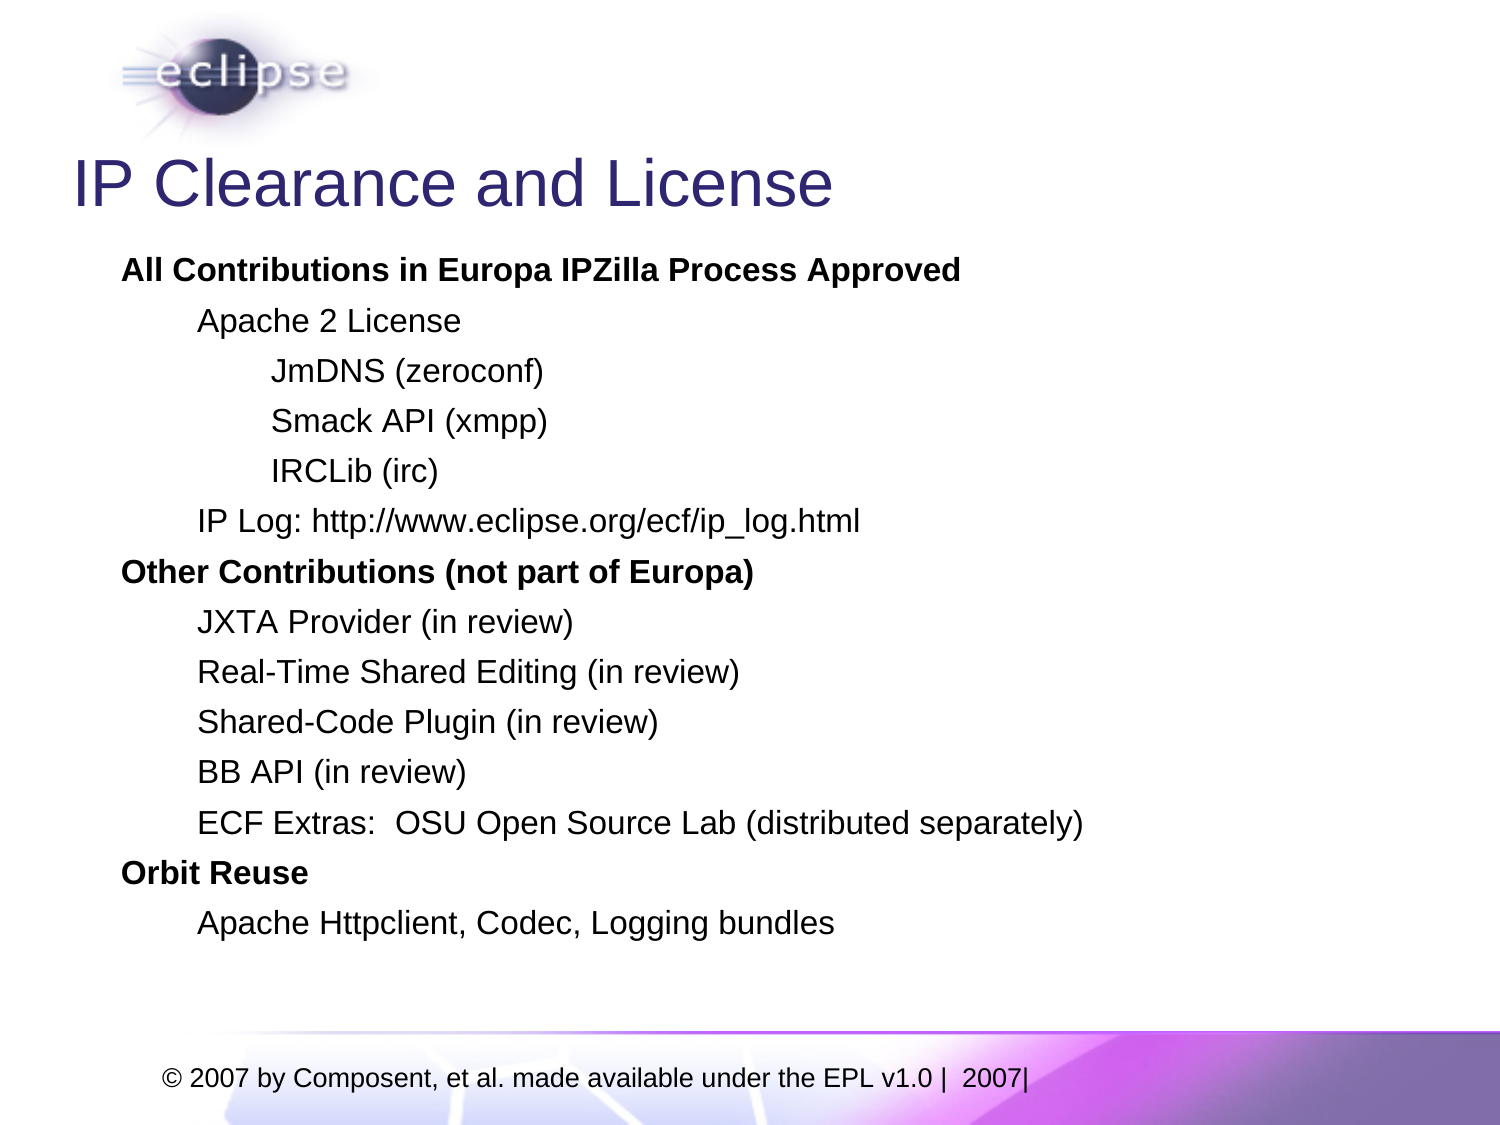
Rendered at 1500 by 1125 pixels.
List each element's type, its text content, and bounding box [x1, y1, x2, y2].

picture [87, 12, 389, 147]
title IP Clearance and License [72, 150, 1426, 226]
picture [92, 1031, 1500, 1125]
list All Contributions in Europa IPZilla Process Approved Apache 2 License JmDNS (zeroconf) Smack API (xmpp) IRCLib (irc) IP Log: http://www.eclipse.org/ecf/ip_log.html Other Contributions (not part of Europa) JXTA Provider (in review) Real-Time Shared Editing (in review) Shared-Code Plugin (in review) BB API (in review) ECF Extras: OSU Open Source Lab (distributed separately) Orbit Reuse Apache Httpclient, Codec, Logging bundles [120, 253, 1391, 1028]
